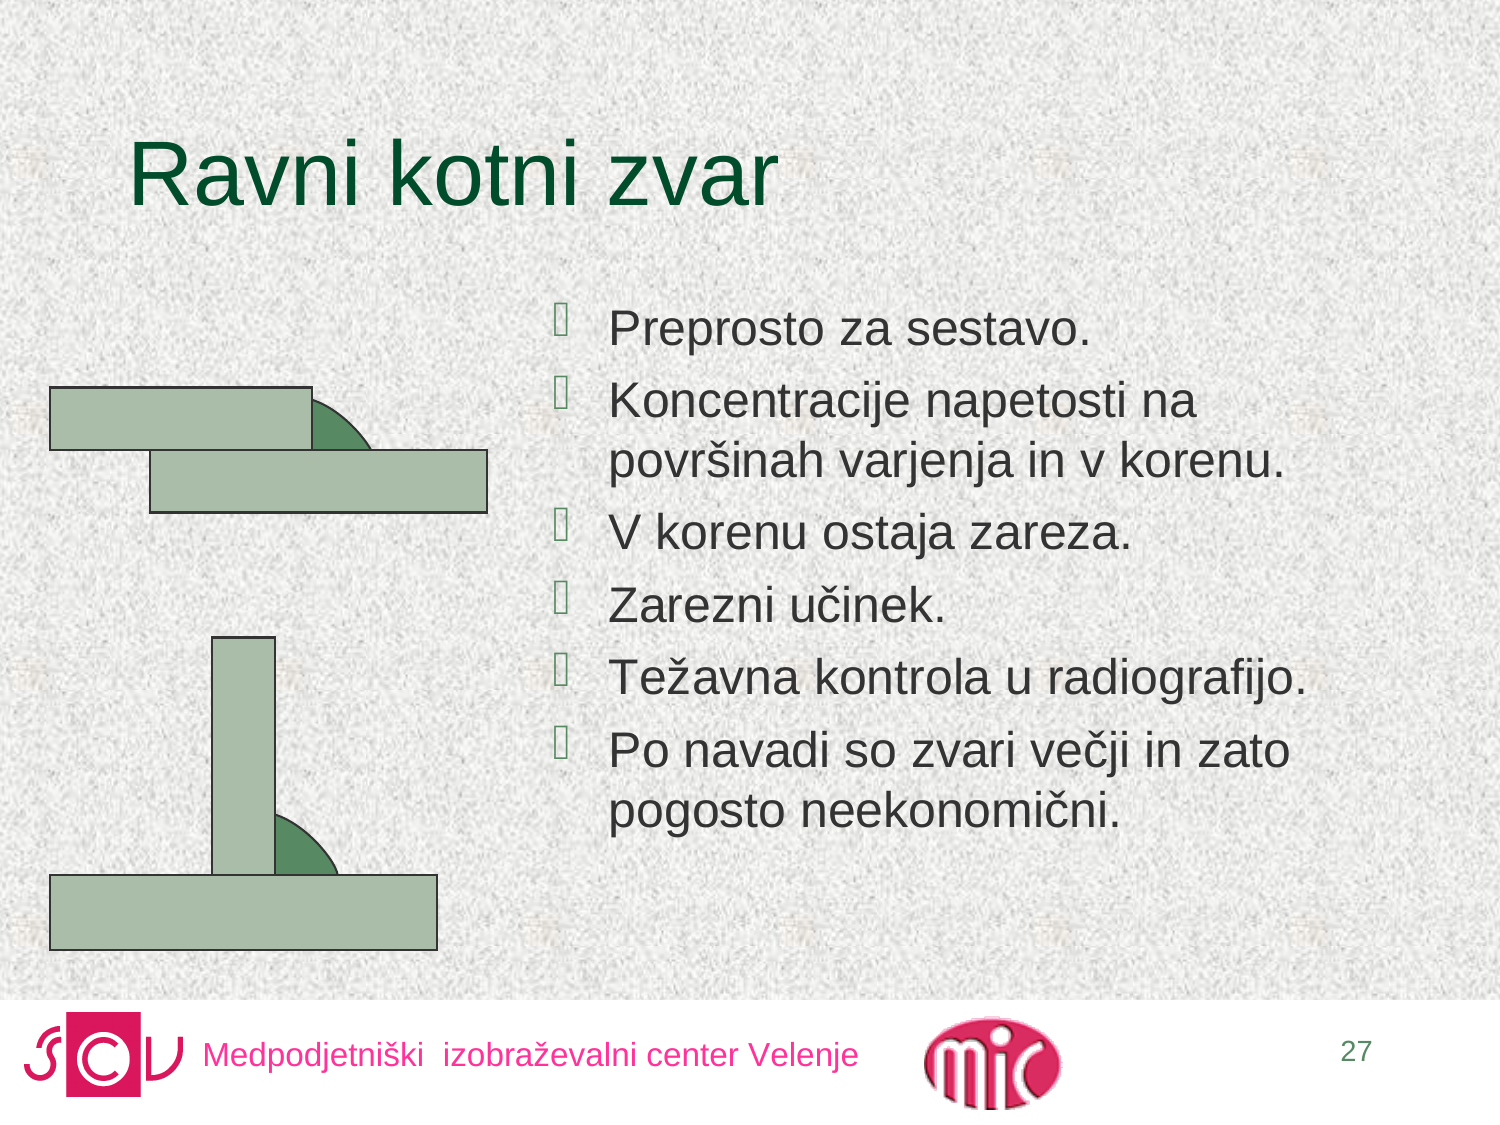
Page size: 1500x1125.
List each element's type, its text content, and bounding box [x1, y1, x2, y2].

text_box [49, 637, 438, 951]
picture [924, 1012, 1063, 1110]
text_box [49, 387, 488, 513]
list Preprosto za sestavo. Koncentracije napetosti na površinah varjenja in v korenu. V korenu ostaja zareza. Zarezni učinek. Težavna kontrola u radiografijo. Po navadi so zvari večji in zato pogosto neekonomični. [537, 287, 1325, 913]
text_box <number> [1074, 1025, 1388, 1101]
picture [24, 1012, 183, 1097]
picture [0, 0, 1500, 999]
title Ravni kotni zvar [112, 74, 1388, 263]
